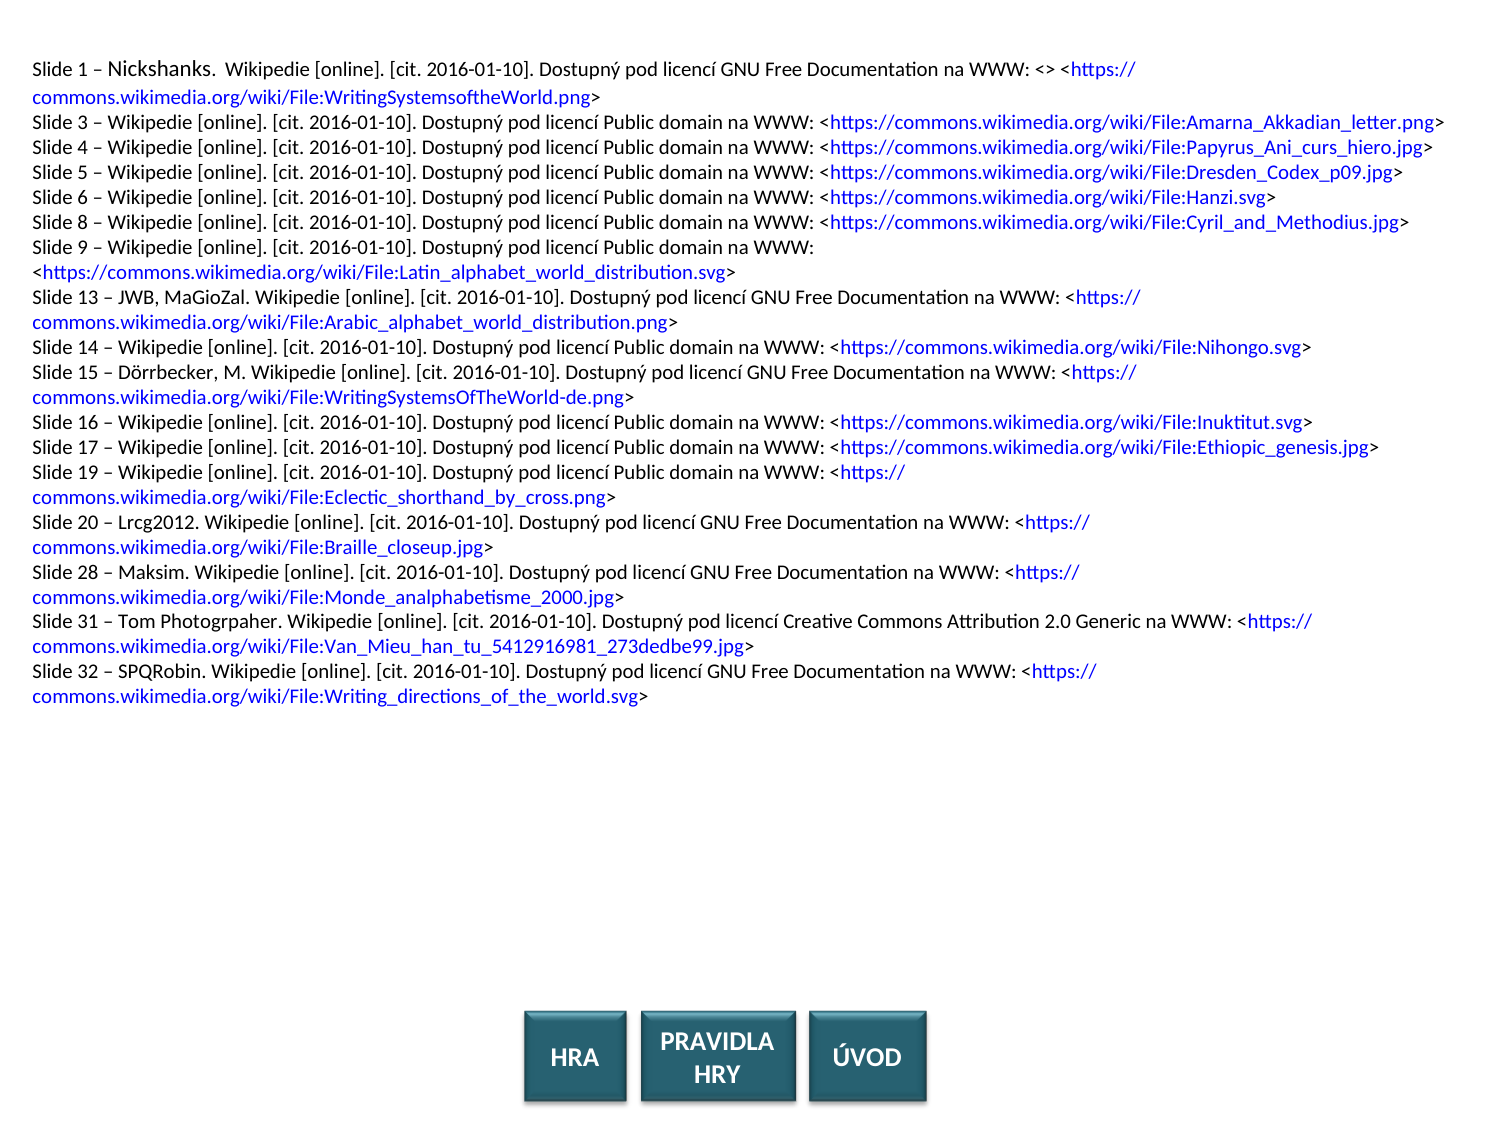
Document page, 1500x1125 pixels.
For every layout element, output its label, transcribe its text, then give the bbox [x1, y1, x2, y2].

picture [515, 1005, 935, 1121]
text_box HRA [524, 1011, 626, 1101]
text_box Slide 1 – Nickshanks. Wikipedie [online]. [cit. 2016-01-10]. Dostupný pod licencí GNU Free Documentation na WWW: <> <https://commons.wikimedia.org/wiki/File:WritingSystemsoftheWorld.png> Slide 3 – Wikipedie [online]. [cit. 2016-01-10]. Dostupný pod licencí Public domain na WWW: <https://commons.wikimedia.org/wiki/File:Amarna_Akkadian_letter.png> Slide 4 – Wikipedie [online]. [cit. 2016-01-10]. Dostupný pod licencí Public domain na WWW: <https://commons.wikimedia.org/wiki/File:Papyrus_Ani_curs_hiero.jpg> Slide 5 – Wikipedie [online]. [cit. 2016-01-10]. Dostupný pod licencí Public domain na WWW: <https://commons.wikimedia.org/wiki/File:Dresden_Codex_p09.jpg> Slide 6 – Wikipedie [online]. [cit. 2016-01-10]. Dostupný pod licencí Public domain na WWW: <https://commons.wikimedia.org/wiki/File:Hanzi.svg> Slide 8 – Wikipedie [online]. [cit. 2016-01-10]. Dostupný pod licencí Public domain na WWW: <https://commons.wikimedia.org/wiki/File:Cyril_and_Methodius.jpg> Slide 9 – Wikipedie [online]. [cit. 2016-01-10]. Dostupný pod licencí Public domain na WWW: <https://commons.wikimedia.org/wiki/File:Latin_alphabet_world_distribution.svg> Slide 13 – JWB, MaGioZal. Wikipedie [online]. [cit. 2016-01-10]. Dostupný pod licencí GNU Free Documentation na WWW: <https://commons.wikimedia.org/wiki/File:Arabic_alphabet_world_distribution.png> Slide 14 – Wikipedie [online]. [cit. 2016-01-10]. Dostupný pod licencí Public domain na WWW: <https://commons.wikimedia.org/wiki/File:Nihongo.svg> Slide 15 – Dörrbecker, M. Wikipedie [online]. [cit. 2016-01-10]. Dostupný pod licencí GNU Free Documentation na WWW: <https://commons.wikimedia.org/wiki/File:WritingSystemsOfTheWorld-de.png> Slide 16 – Wikipedie [online]. [cit. 2016-01-10]. Dostupný pod licencí Public domain na WWW: <https://commons.wikimedia.org/wiki/File:Inuktitut.svg> Slide 17 – Wikipedie [online]. [cit. 2016-01-10]. Dostupný pod licencí Public domain na WWW: <https://commons.wikimedia.org/wiki/File:Ethiopic_genesis.jpg> Slide 19 – Wikipedie [online]. [cit. 2016-01-10]. Dostupný pod licencí Public domain na WWW: <https://commons.wikimedia.org/wiki/File:Eclectic_shorthand_by_cross.png> Slide 20 – Lrcg2012. Wikipedie [online]. [cit. 2016-01-10]. Dostupný pod licencí GNU Free Documentation na WWW: <https://commons.wikimedia.org/wiki/File:Braille_closeup.jpg> Slide 28 – Maksim. Wikipedie [online]. [cit. 2016-01-10]. Dostupný pod licencí GNU Free Documentation na WWW: <https://commons.wikimedia.org/wiki/File:Monde_analphabetisme_2000.jpg> Slide 31 – Tom Photogrpaher. Wikipedie [online]. [cit. 2016-01-10]. Dostupný pod licencí Creative Commons Attribution 2.0 Generic na WWW: <https://commons.wikimedia.org/wiki/File:Van_Mieu_han_tu_5412916981_273dedbe99.jpg> Slide 32 – SPQRobin. Wikipedie [online]. [cit. 2016-01-10]. Dostupný pod licencí GNU Free Documentation na WWW: <https://commons.wikimedia.org/wiki/File:Writing_directions_of_the_world.svg> [17, 30, 1482, 791]
text_box ÚVOD [809, 1011, 925, 1101]
text_box PRAVIDLA HRY [640, 1011, 794, 1101]
